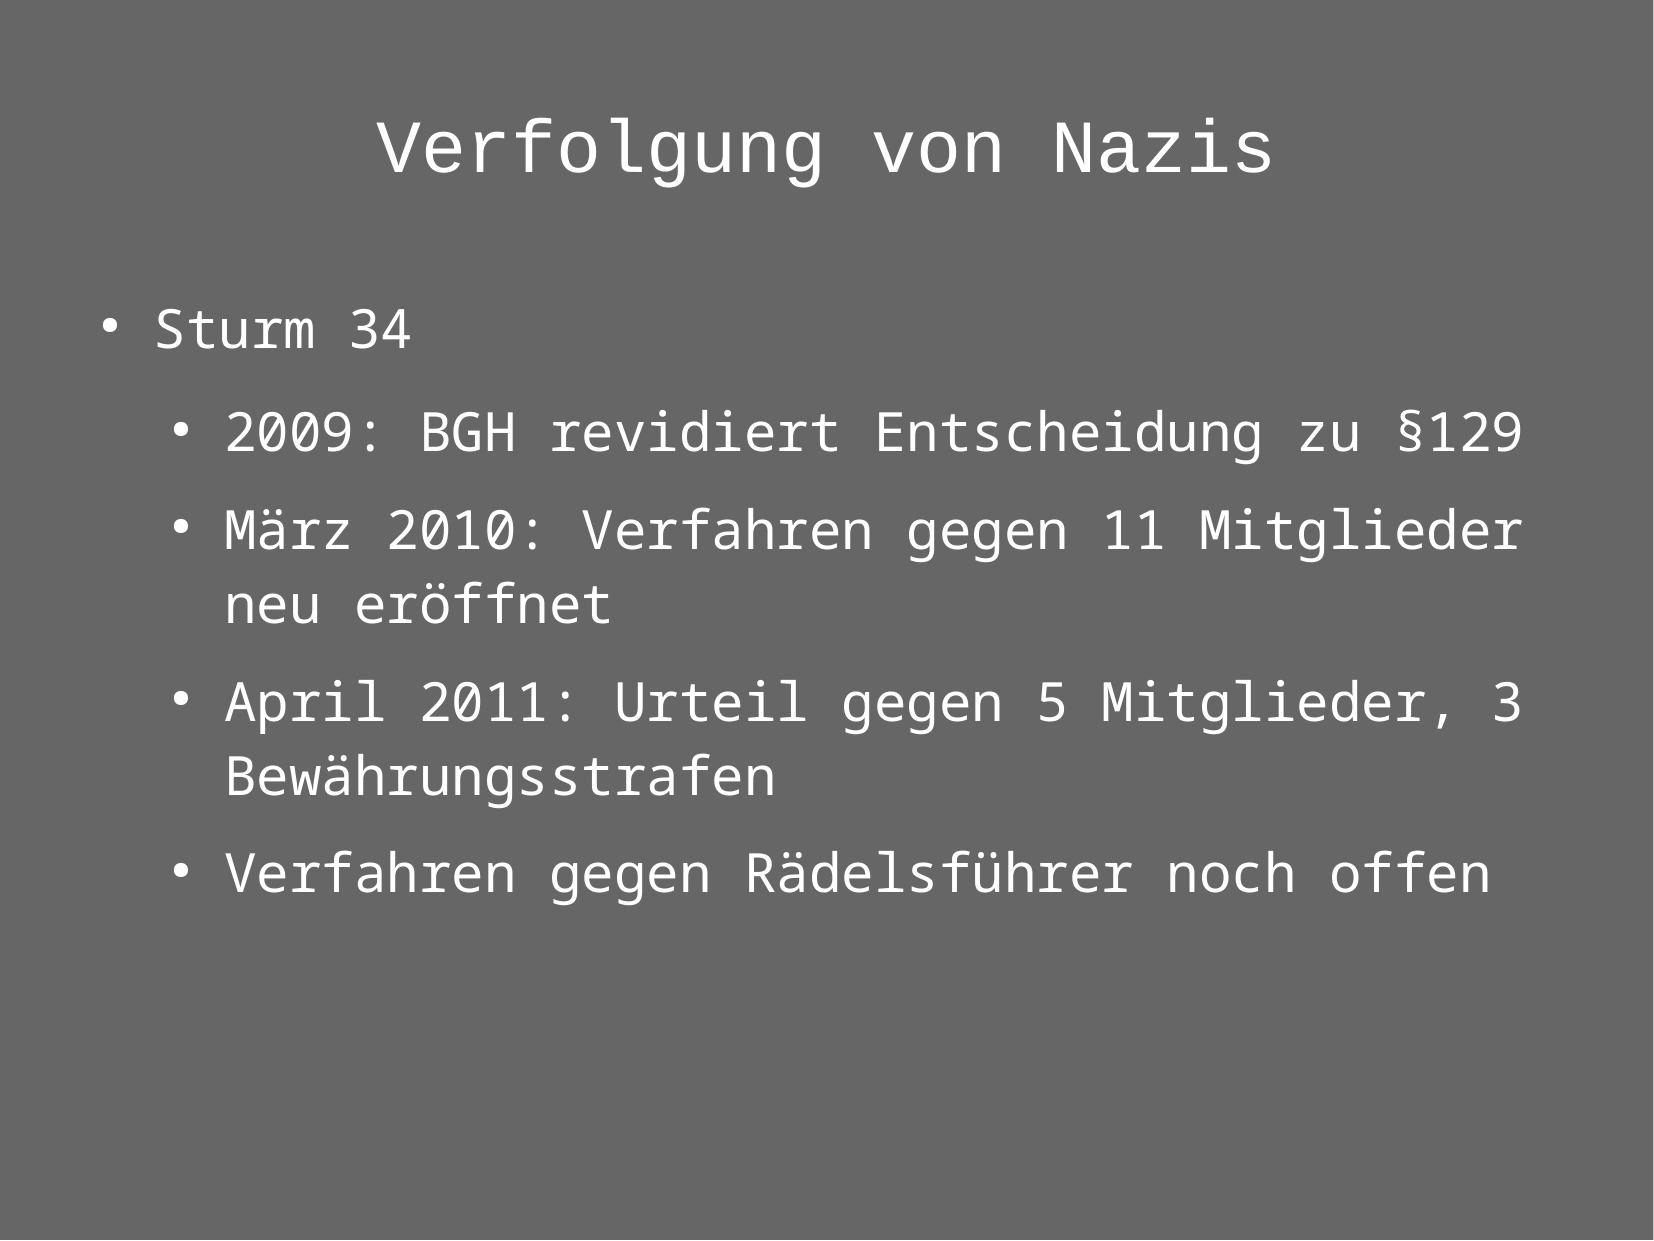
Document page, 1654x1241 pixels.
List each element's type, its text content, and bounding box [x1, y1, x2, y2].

list Sturm 34 2009: BGH revidiert Entscheidung zu §129 März 2010: Verfahren gegen 11 Mitglieder neu eröffnet April 2011: Urteil gegen 5 Mitglieder, 3 Bewährungsstrafen Verfahren gegen Rädelsführer noch offen [82, 290, 1571, 1109]
title Verfolgung von Nazis [82, 49, 1571, 257]
